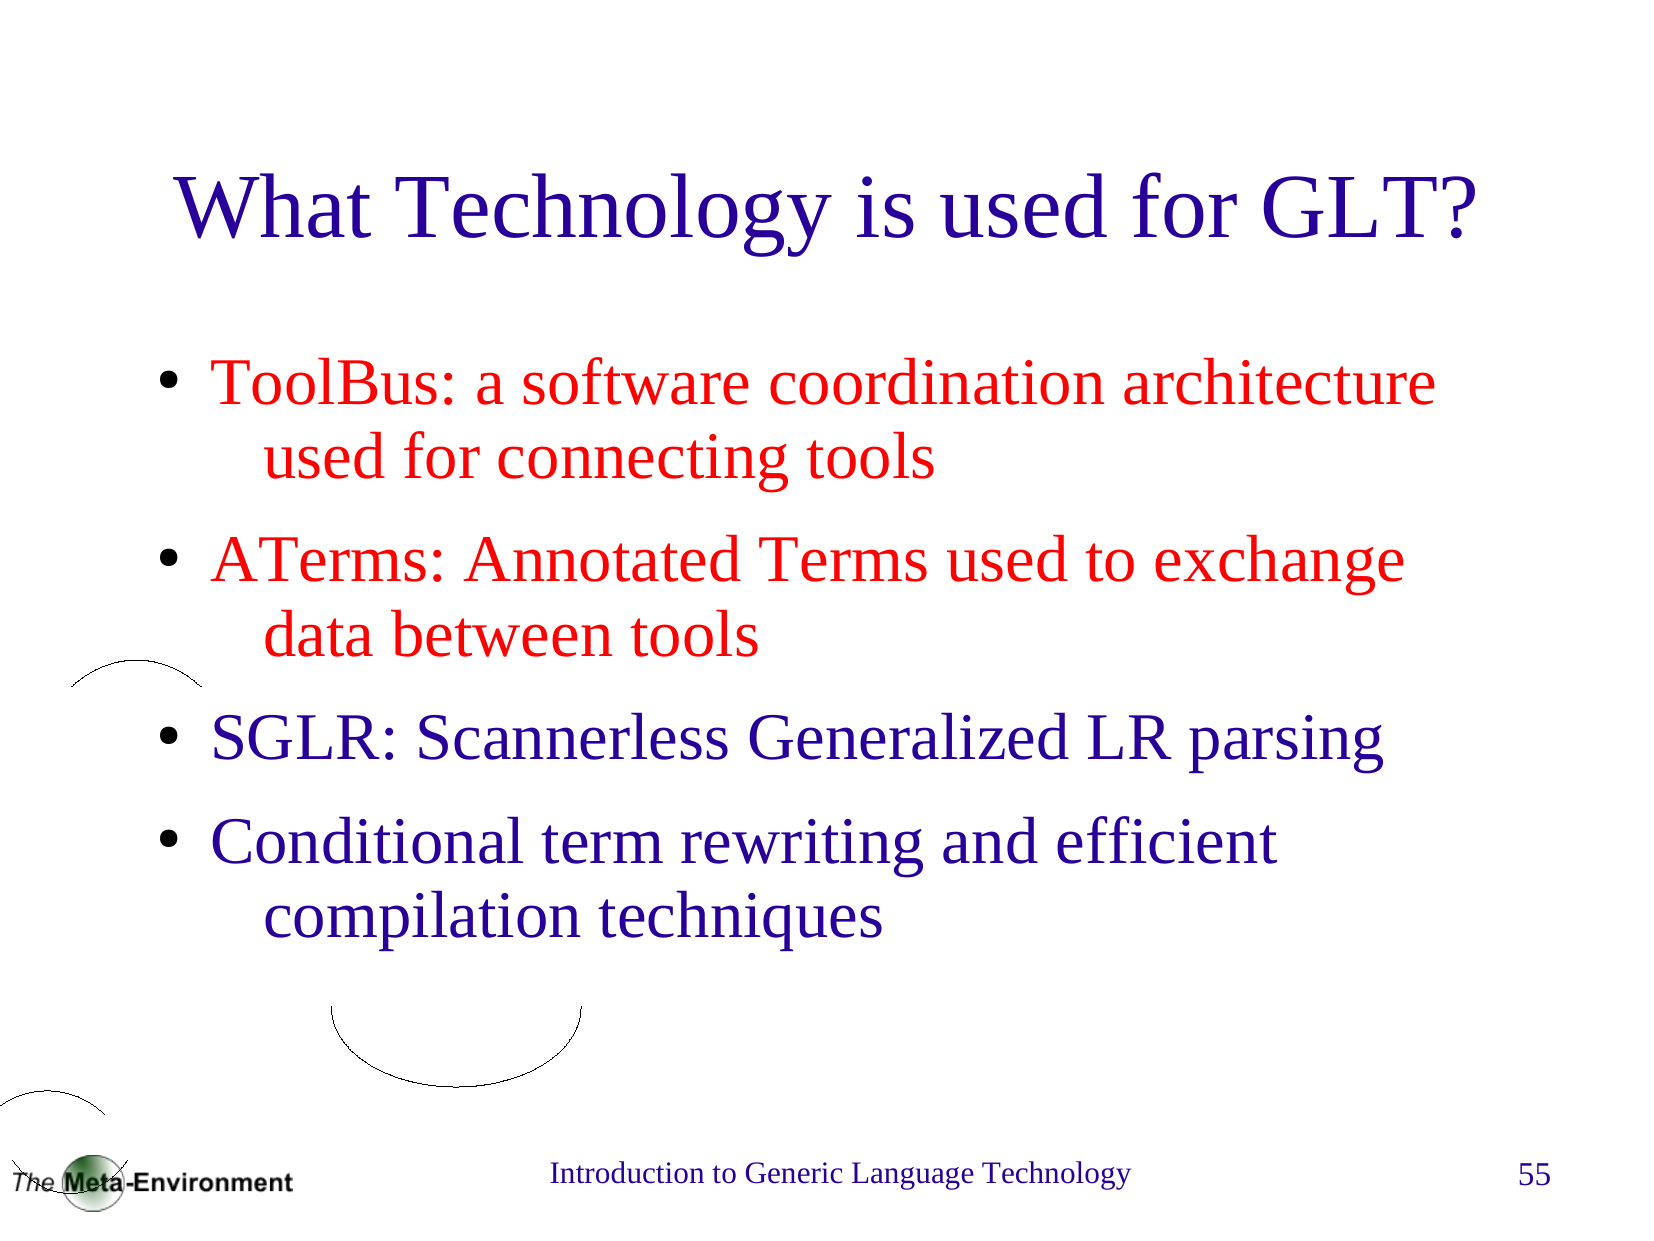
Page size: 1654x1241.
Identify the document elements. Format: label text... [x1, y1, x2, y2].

list ToolBus: a software coordination architecture used for connecting tools ATerms: Annotated Terms used to exchange data between tools SGLR: Scannerless Generalized LR parsing Conditional term rewriting and efficient compilation techniques [121, 344, 1534, 1127]
picture [13, 1155, 293, 1212]
title What Technology is used for GLT? [121, 102, 1534, 311]
